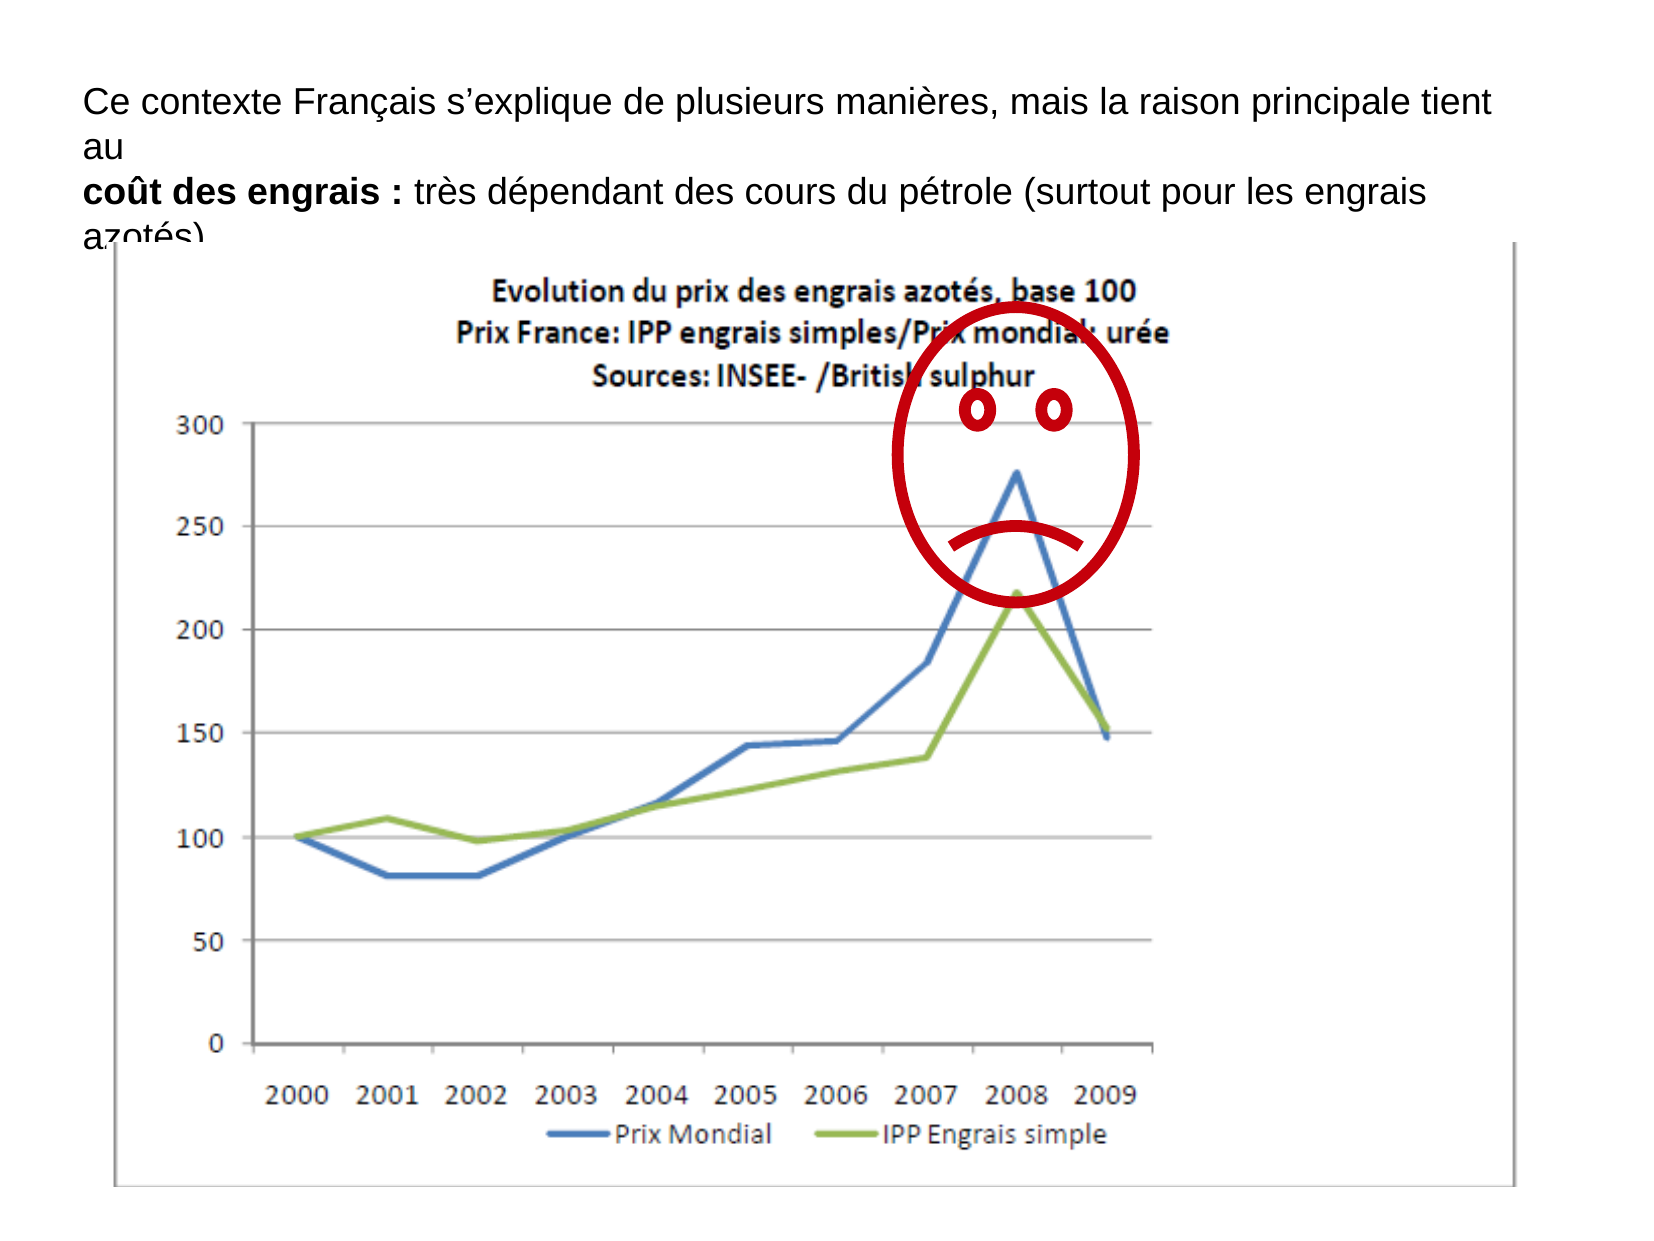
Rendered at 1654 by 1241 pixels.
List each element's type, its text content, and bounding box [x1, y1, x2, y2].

list Ce contexte Français s’explique de plusieurs manières, mais la raison principale tient au coût des engrais : très dépendant des cours du pétrole (surtout pour les engrais azotés) [82, 76, 1538, 231]
picture [106, 242, 1518, 1187]
